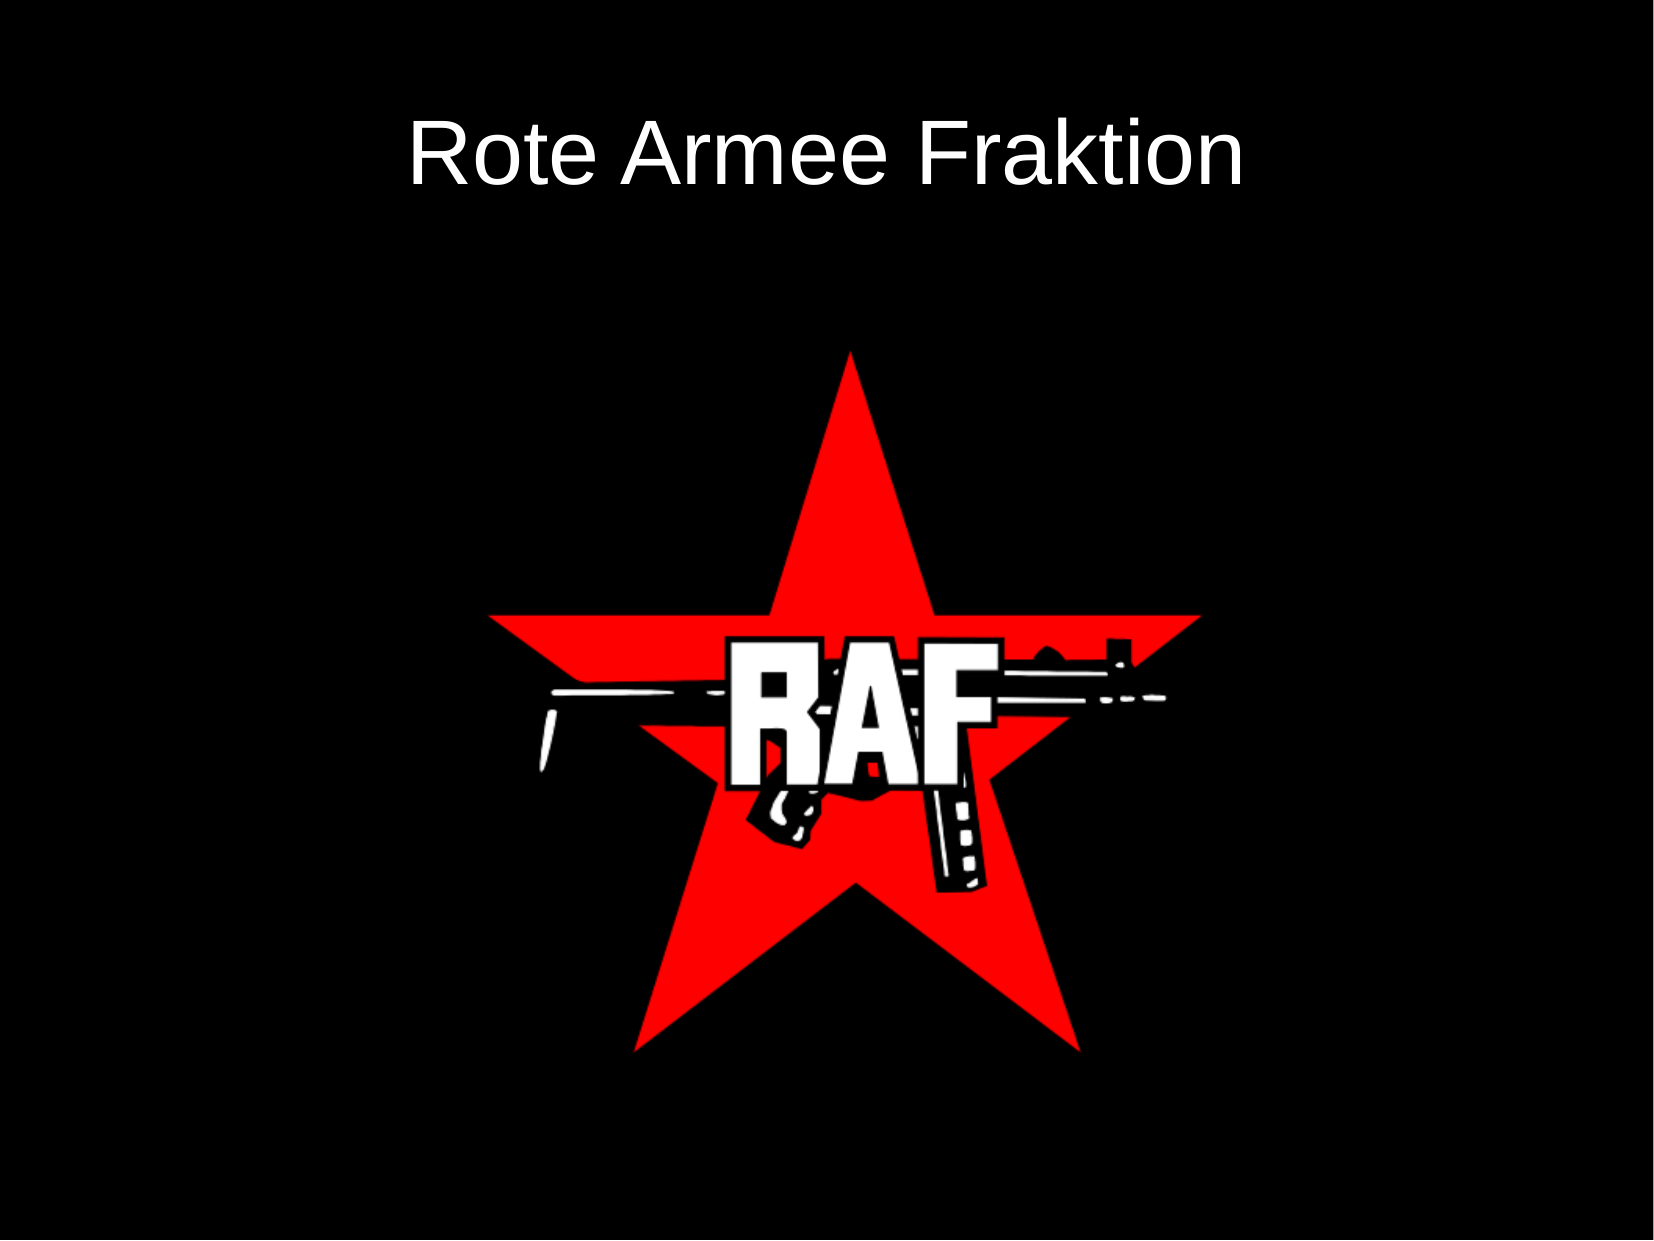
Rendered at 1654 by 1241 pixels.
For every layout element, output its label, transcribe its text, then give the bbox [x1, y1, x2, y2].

picture [474, 336, 1216, 1066]
title Rote Armee Fraktion [82, 49, 1571, 257]
